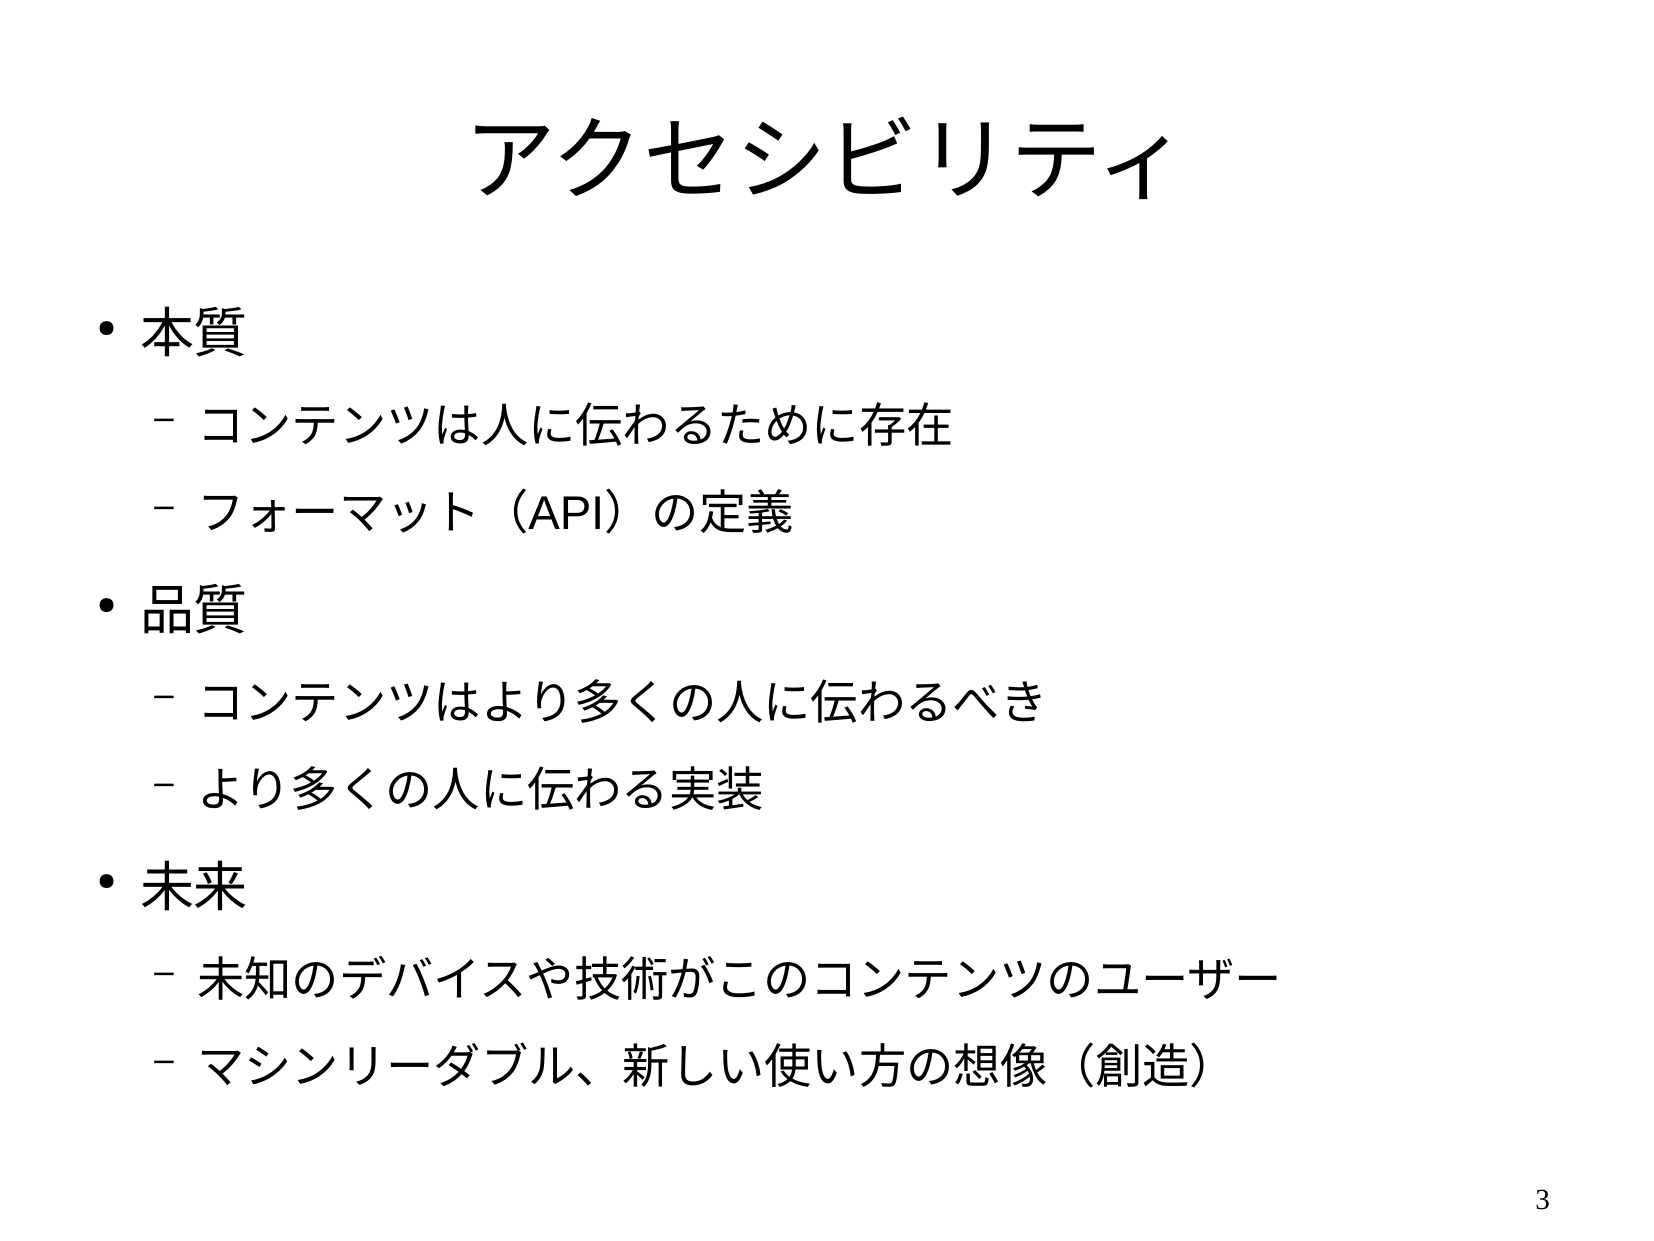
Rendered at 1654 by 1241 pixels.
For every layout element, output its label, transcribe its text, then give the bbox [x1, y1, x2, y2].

list 本質 コンテンツは人に伝わるために存在 フォーマット（API）の定義 品質 コンテンツはより多くの人に伝わるべき より多くの人に伝わる実装 未来 未知のデバイスや技術がこのコンテンツのユーザー マシンリーダブル、新しい使い方の想像（創造） [82, 290, 1571, 1099]
title アクセシビリティ [82, 49, 1571, 257]
